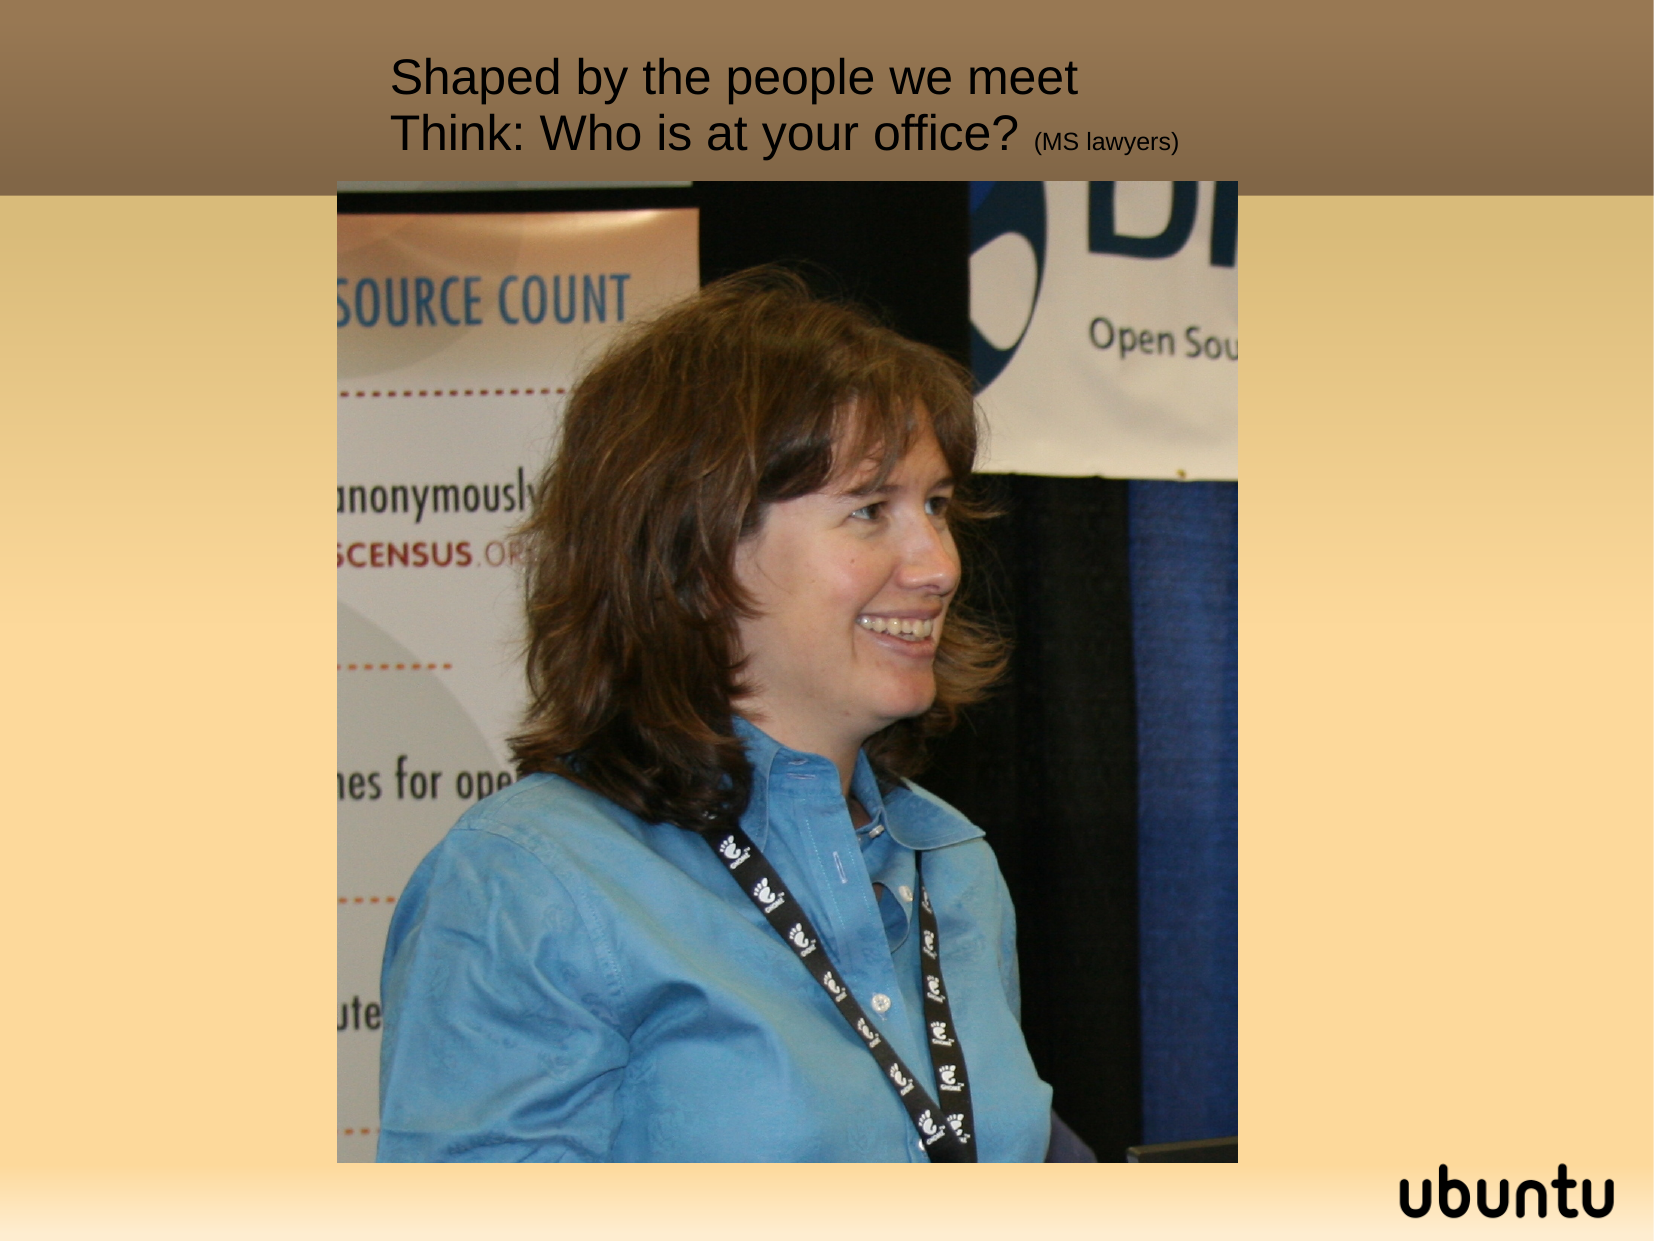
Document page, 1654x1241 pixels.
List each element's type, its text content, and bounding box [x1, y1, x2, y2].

text_box Shaped by the people we meet Think: Who is at your office? (MS lawyers) [375, 41, 1195, 169]
picture [0, 0, 1654, 1241]
